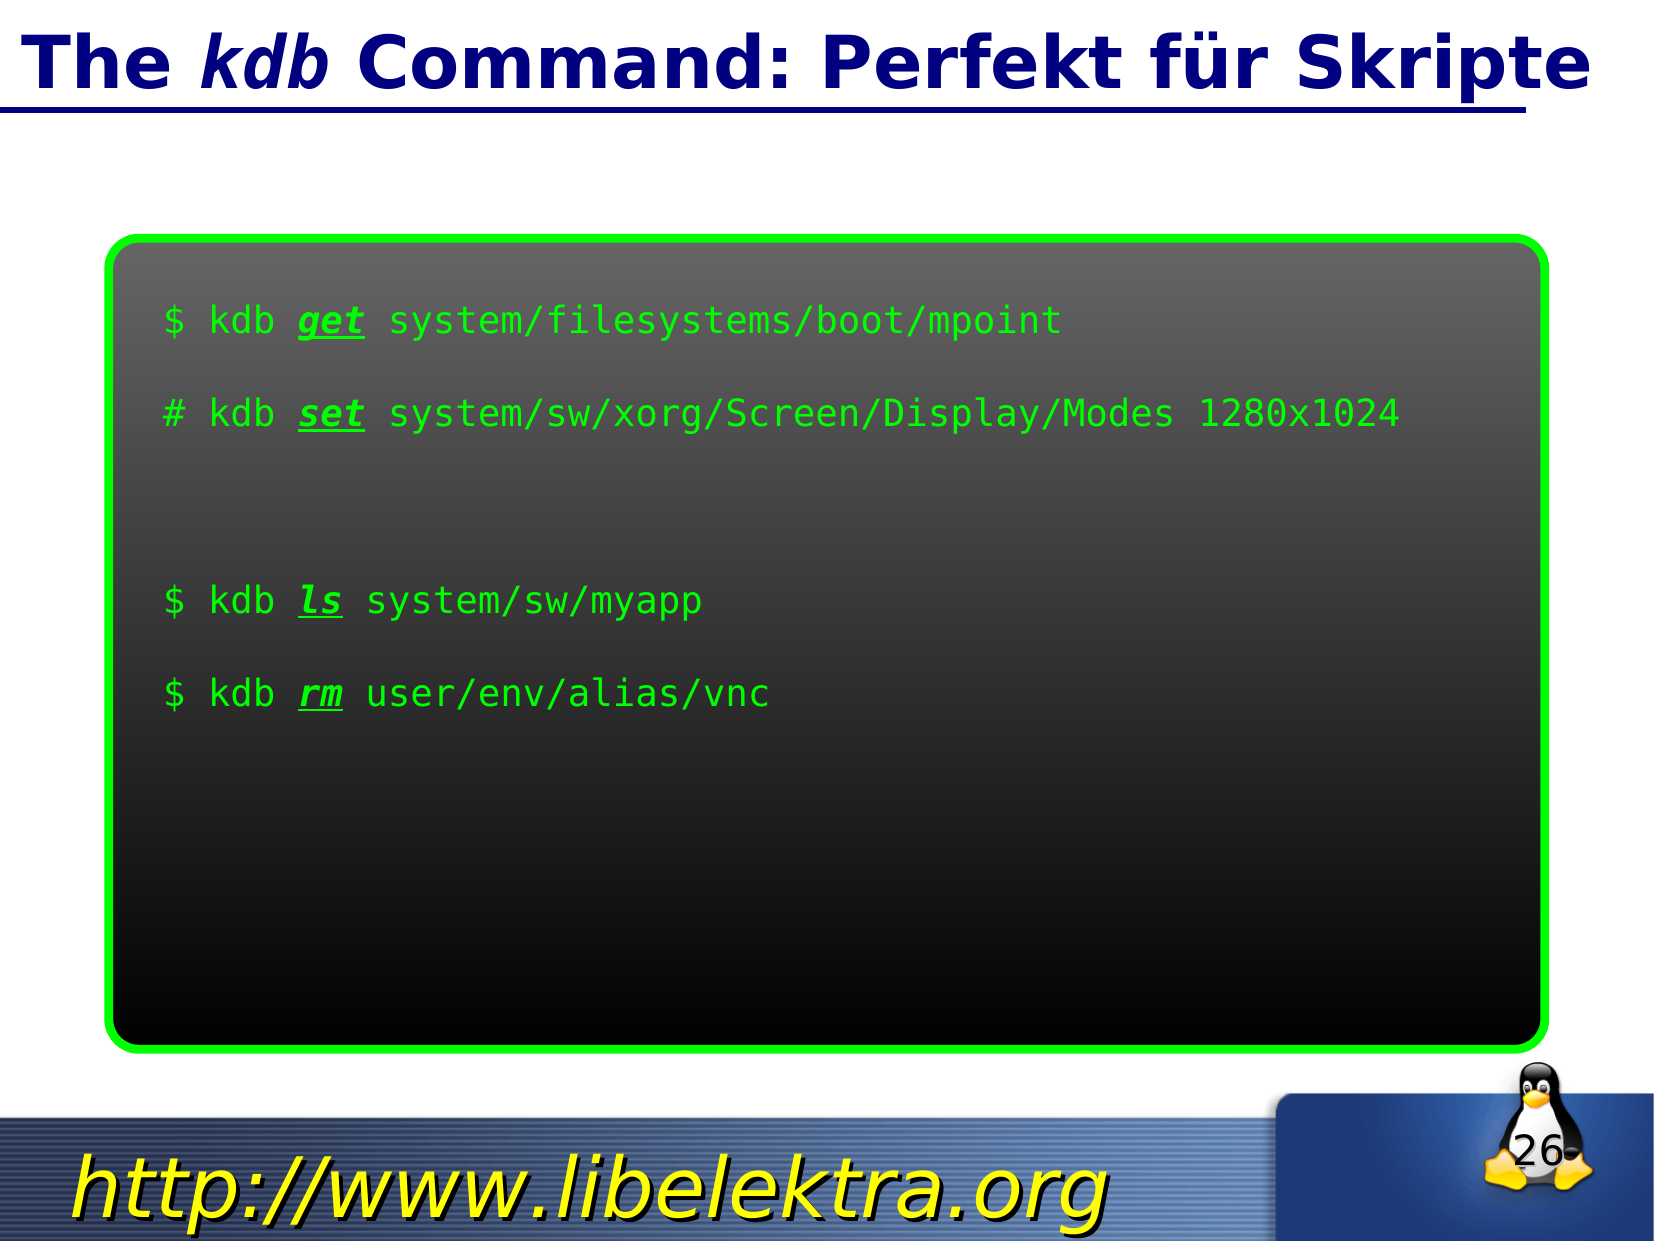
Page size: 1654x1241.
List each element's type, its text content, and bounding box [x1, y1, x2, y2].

text_box <Nummer> [1312, 1122, 1566, 1178]
picture [0, 1061, 1654, 1241]
text_box $ kdb get system/filesystems/boot/mpoint # kdb set system/sw/xorg/Screen/Display/Modes 1280x1024 $ kdb ls system/sw/myapp $ kdb rm user/env/alias/vnc [162, 296, 1514, 995]
text_box The kdb Command: Perfekt für Skripte [21, 14, 1611, 111]
text_box [108, 238, 1545, 1050]
